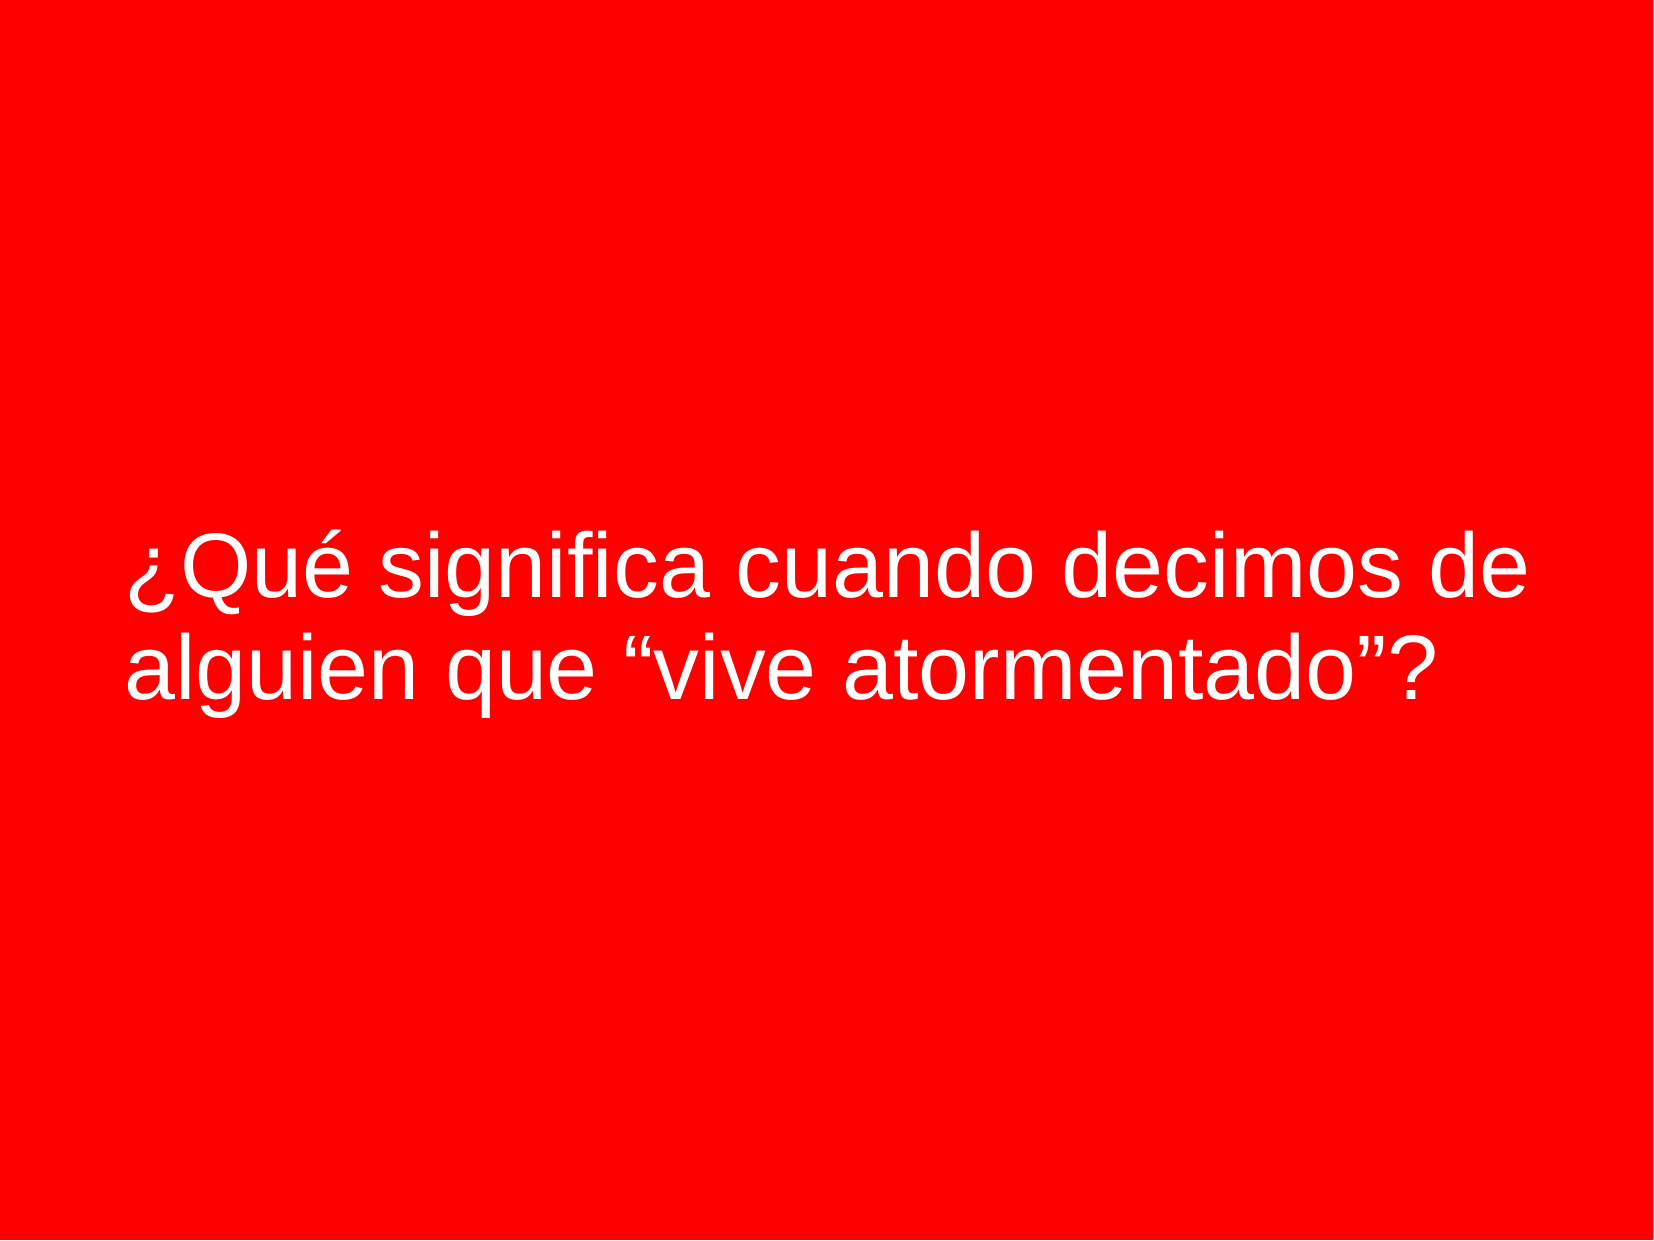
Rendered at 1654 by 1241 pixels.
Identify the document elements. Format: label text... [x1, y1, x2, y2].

text_box ¿Qué significa cuando decimos de alguien que “vive atormentado”? [109, 507, 1548, 728]
